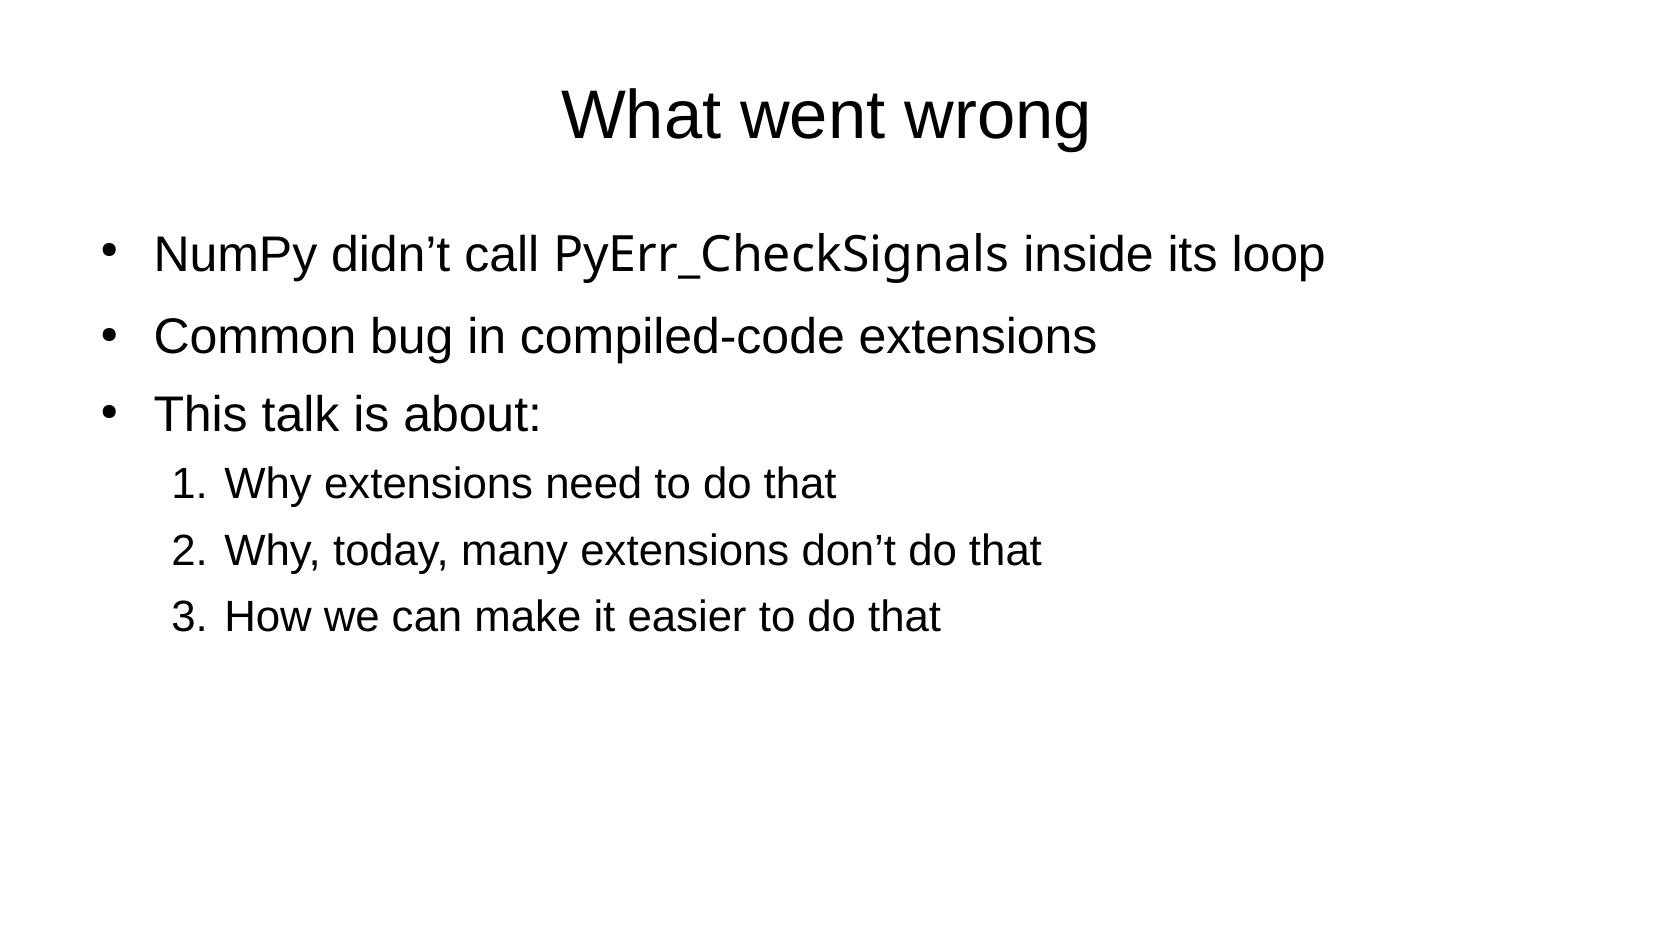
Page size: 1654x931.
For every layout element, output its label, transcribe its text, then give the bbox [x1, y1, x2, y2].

title What went wrong [82, 76, 1571, 154]
list NumPy didn’t call PyErr_CheckSignals inside its loop Common bug in compiled-code extensions This talk is about: Why extensions need to do that Why, today, many extensions don’t do that How we can make it easier to do that [82, 217, 1571, 900]
